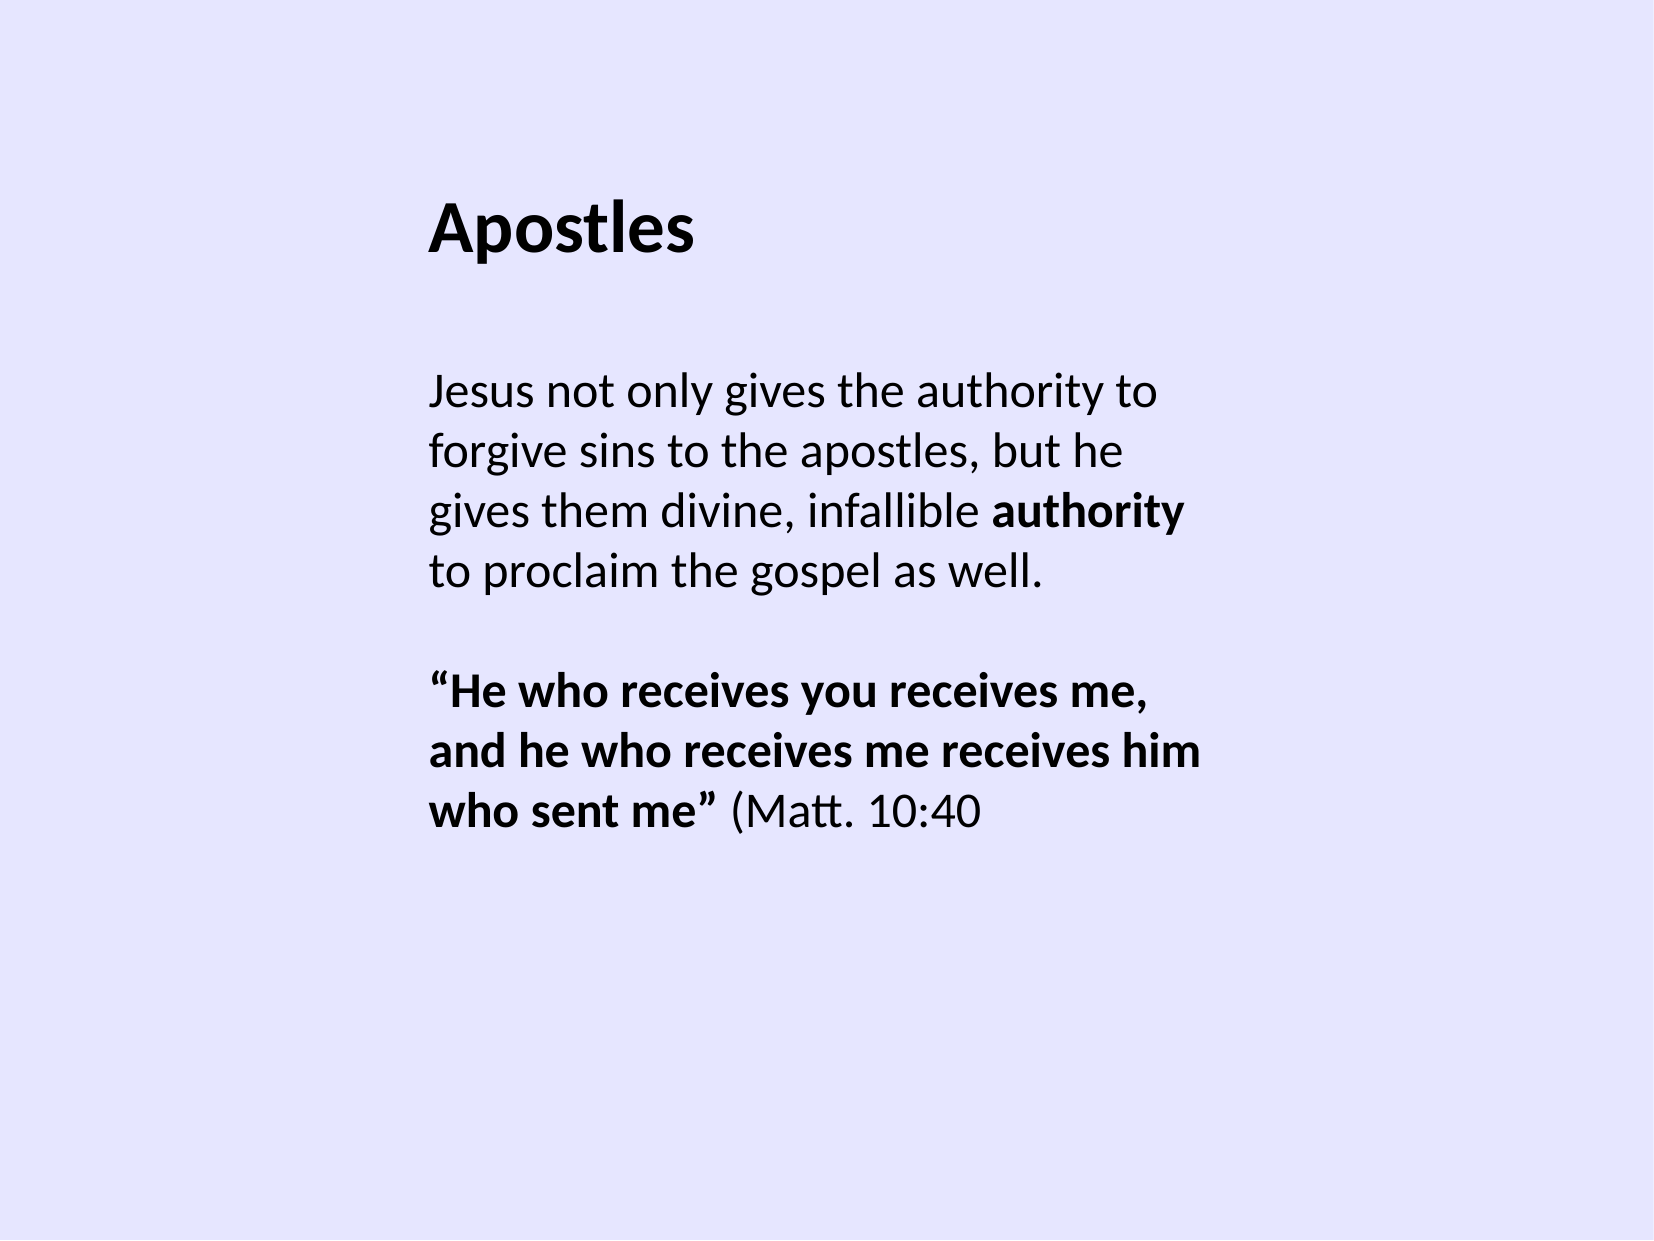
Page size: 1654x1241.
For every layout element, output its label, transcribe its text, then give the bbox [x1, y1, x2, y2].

text_box Apostles Jesus not only gives the authority to forgive sins to the apostles, but he gives them divine, infallible authority to proclaim the gospel as well. “He who receives you receives me, and he who receives me receives him who sent me” (Matt. 10:40 [414, 170, 1240, 845]
